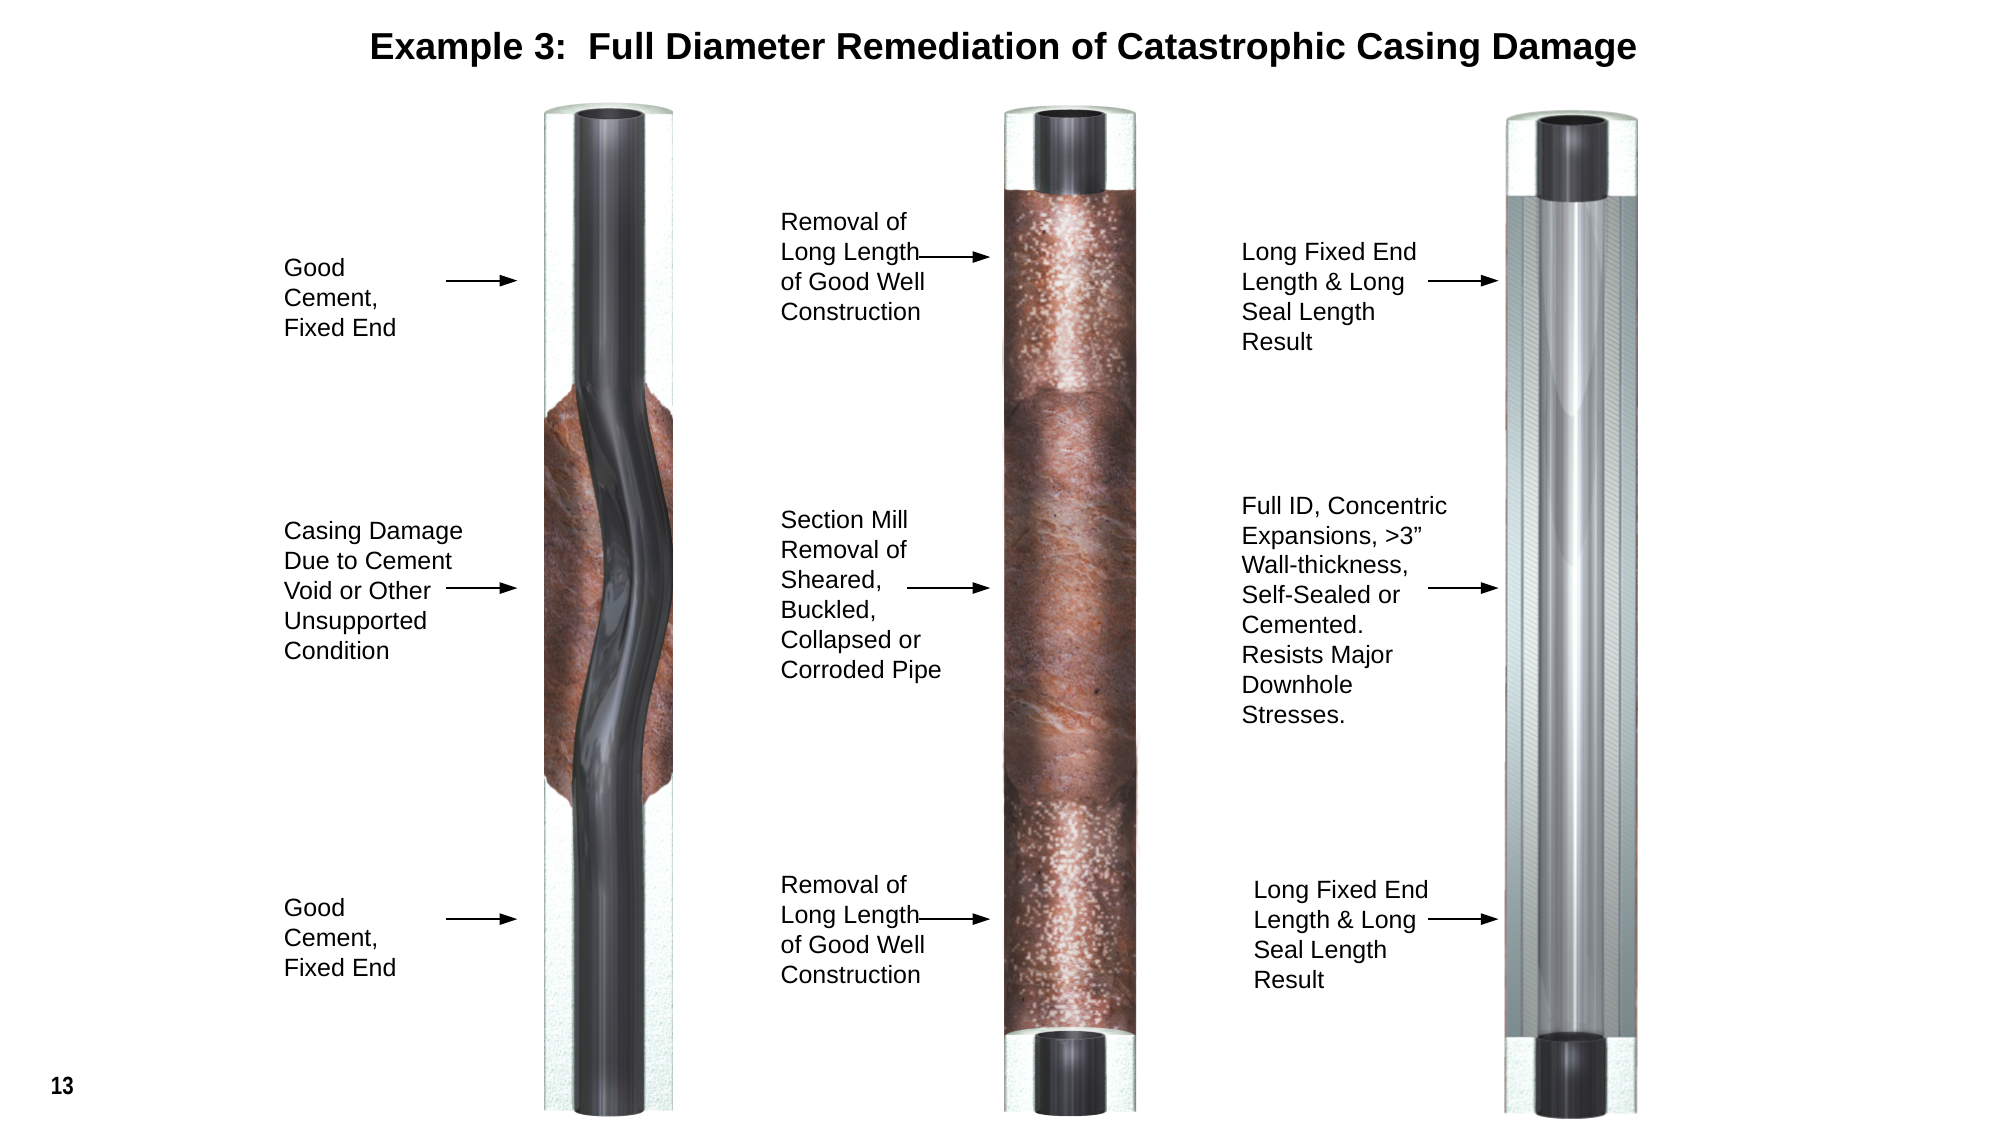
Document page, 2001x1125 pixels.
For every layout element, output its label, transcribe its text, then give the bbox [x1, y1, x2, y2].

picture [1002, 96, 1141, 1121]
text_box Removal of Long Length of Good Well Construction [765, 197, 967, 327]
text_box Removal of Long Length of Good Well Construction [765, 861, 967, 991]
text_box Example 3: Full Diameter Remediation of Catastrophic Casing Damage [297, 15, 1722, 75]
picture [1504, 95, 1638, 1125]
text_box Good Cement, Fixed End [268, 244, 459, 317]
text_box Long Fixed End Length & Long Seal Length Result [1226, 227, 1464, 328]
text_box Long Fixed End Length & Long Seal Length Result [1238, 866, 1475, 967]
text_box 13 [35, 1062, 95, 1103]
picture [544, 96, 673, 1121]
text_box Casing Damage Due to Cement Void or Other Unsupported Condition [268, 507, 482, 665]
text_box Section Mill Removal of Sheared, Buckled, Collapsed or Corroded Pipe [765, 496, 967, 683]
text_box Full ID, Concentric Expansions, >3” Wall-thickness, Self-Sealed or Cemented. Resists Major Downhole Stresses. [1226, 481, 1464, 726]
text_box Good Cement, Fixed End [268, 883, 459, 956]
